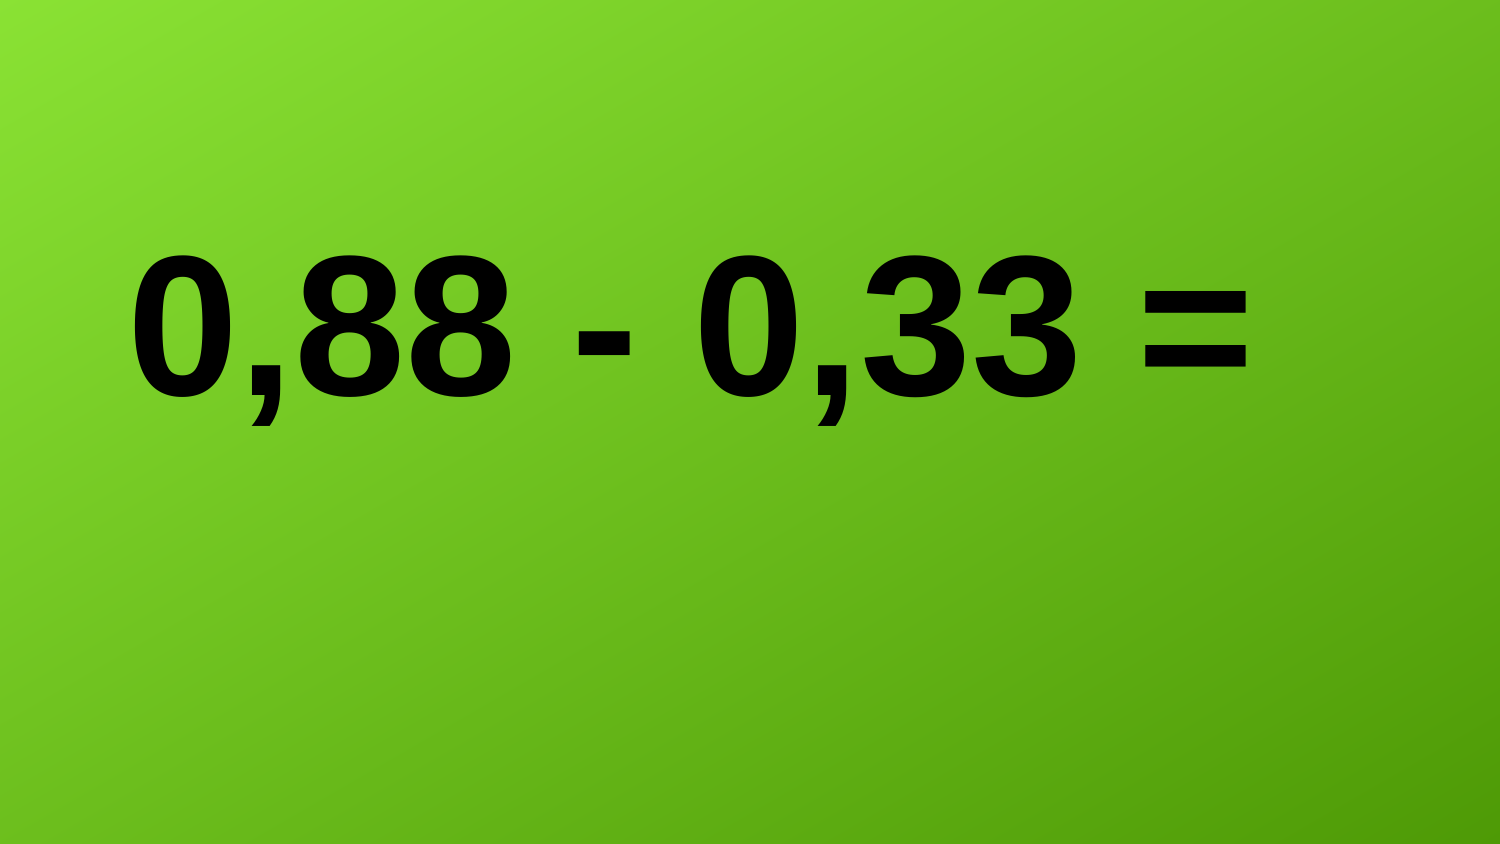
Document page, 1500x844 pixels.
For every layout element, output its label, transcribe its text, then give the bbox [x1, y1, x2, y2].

title 0,88 - 0,33 = [112, 259, 1388, 450]
